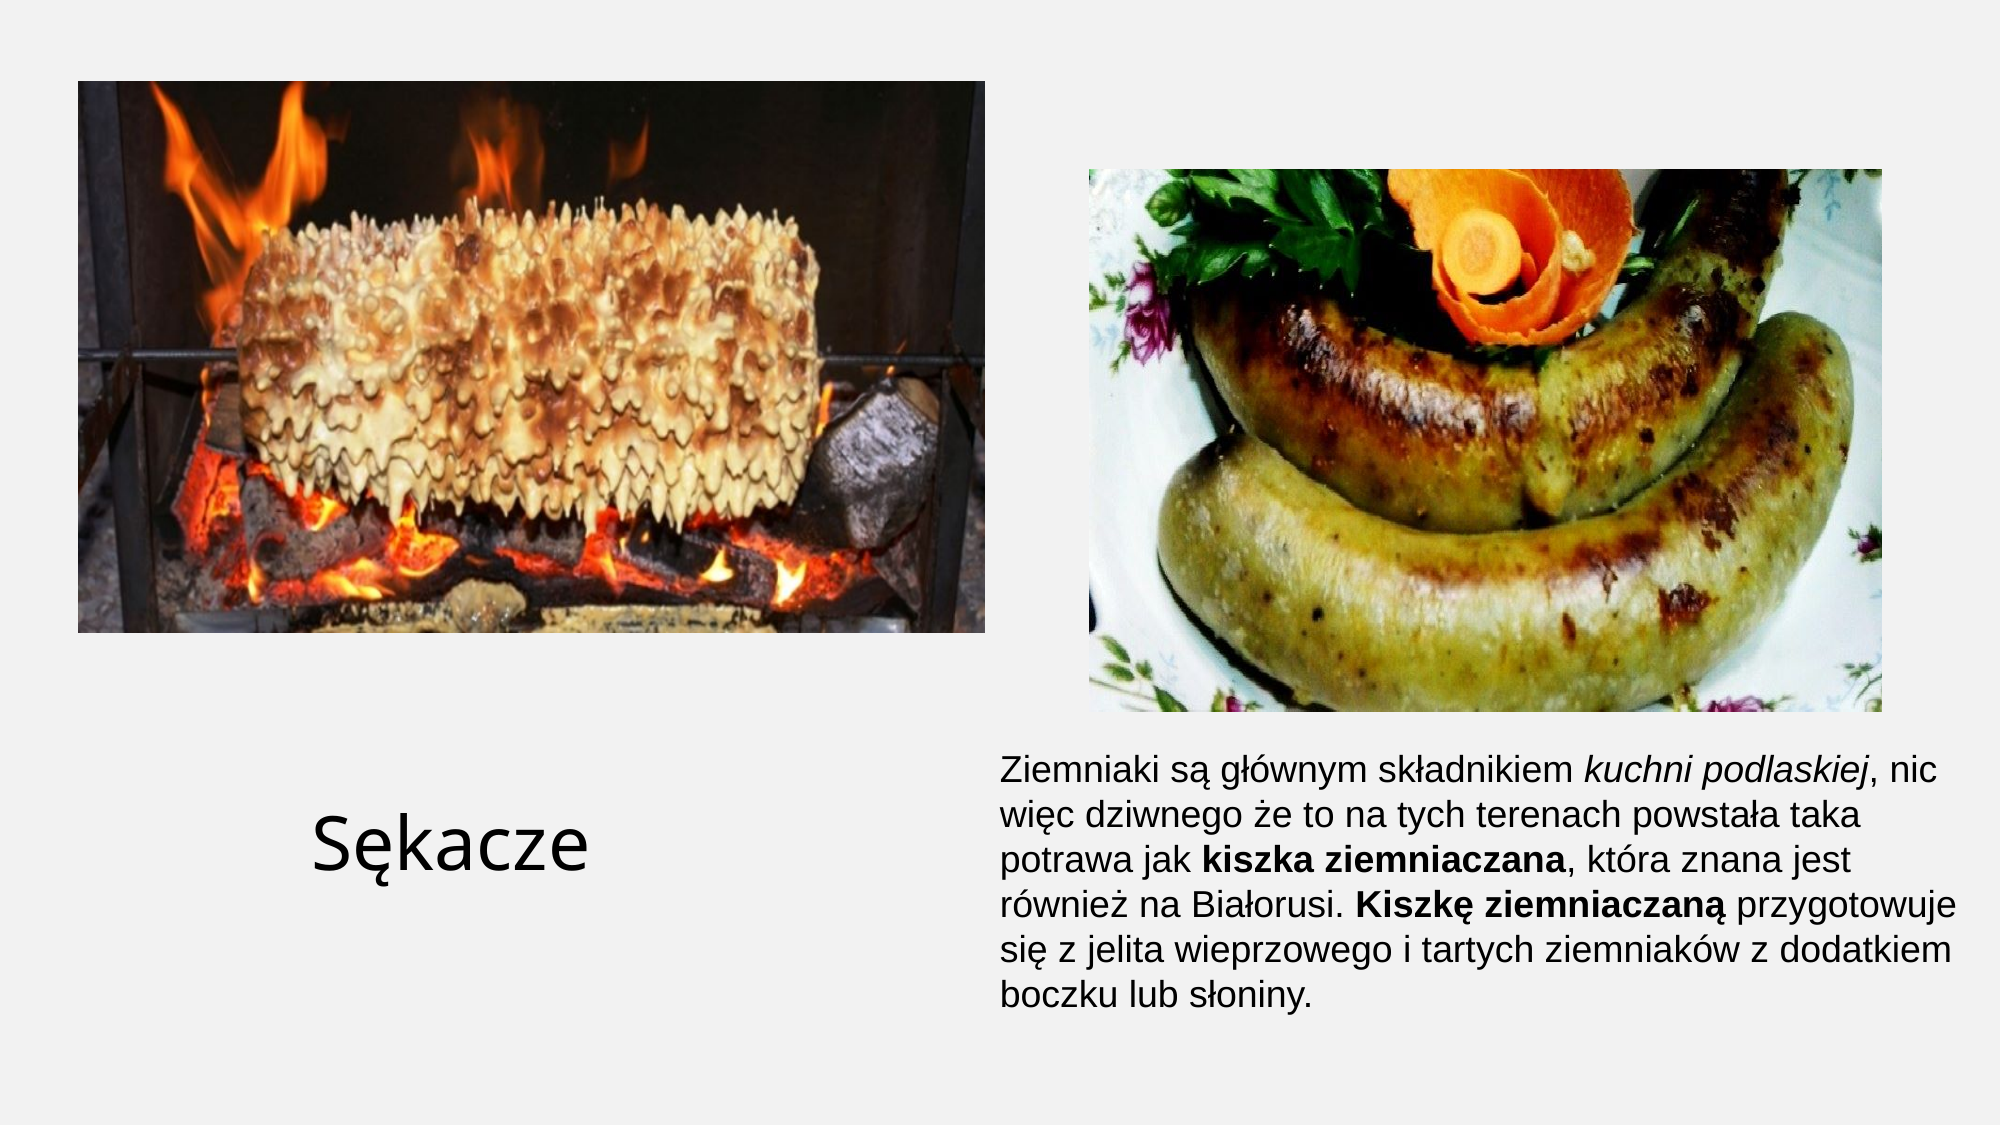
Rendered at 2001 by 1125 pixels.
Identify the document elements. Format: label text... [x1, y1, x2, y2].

picture [1089, 169, 1882, 712]
text_box Sękacze [296, 788, 608, 893]
text_box Ziemniaki są głównym składnikiem kuchni podlaskiej, nic więc dziwnego że to na tych terenach powstała taka potrawa jak kiszka ziemniaczana, która znana jest również na Białorusi. Kiszkę ziemniaczaną przygotowuje się z jelita wieprzowego i tartych ziemniaków z dodatkiem boczku lub słoniny. [985, 737, 1986, 1023]
picture [78, 81, 985, 633]
